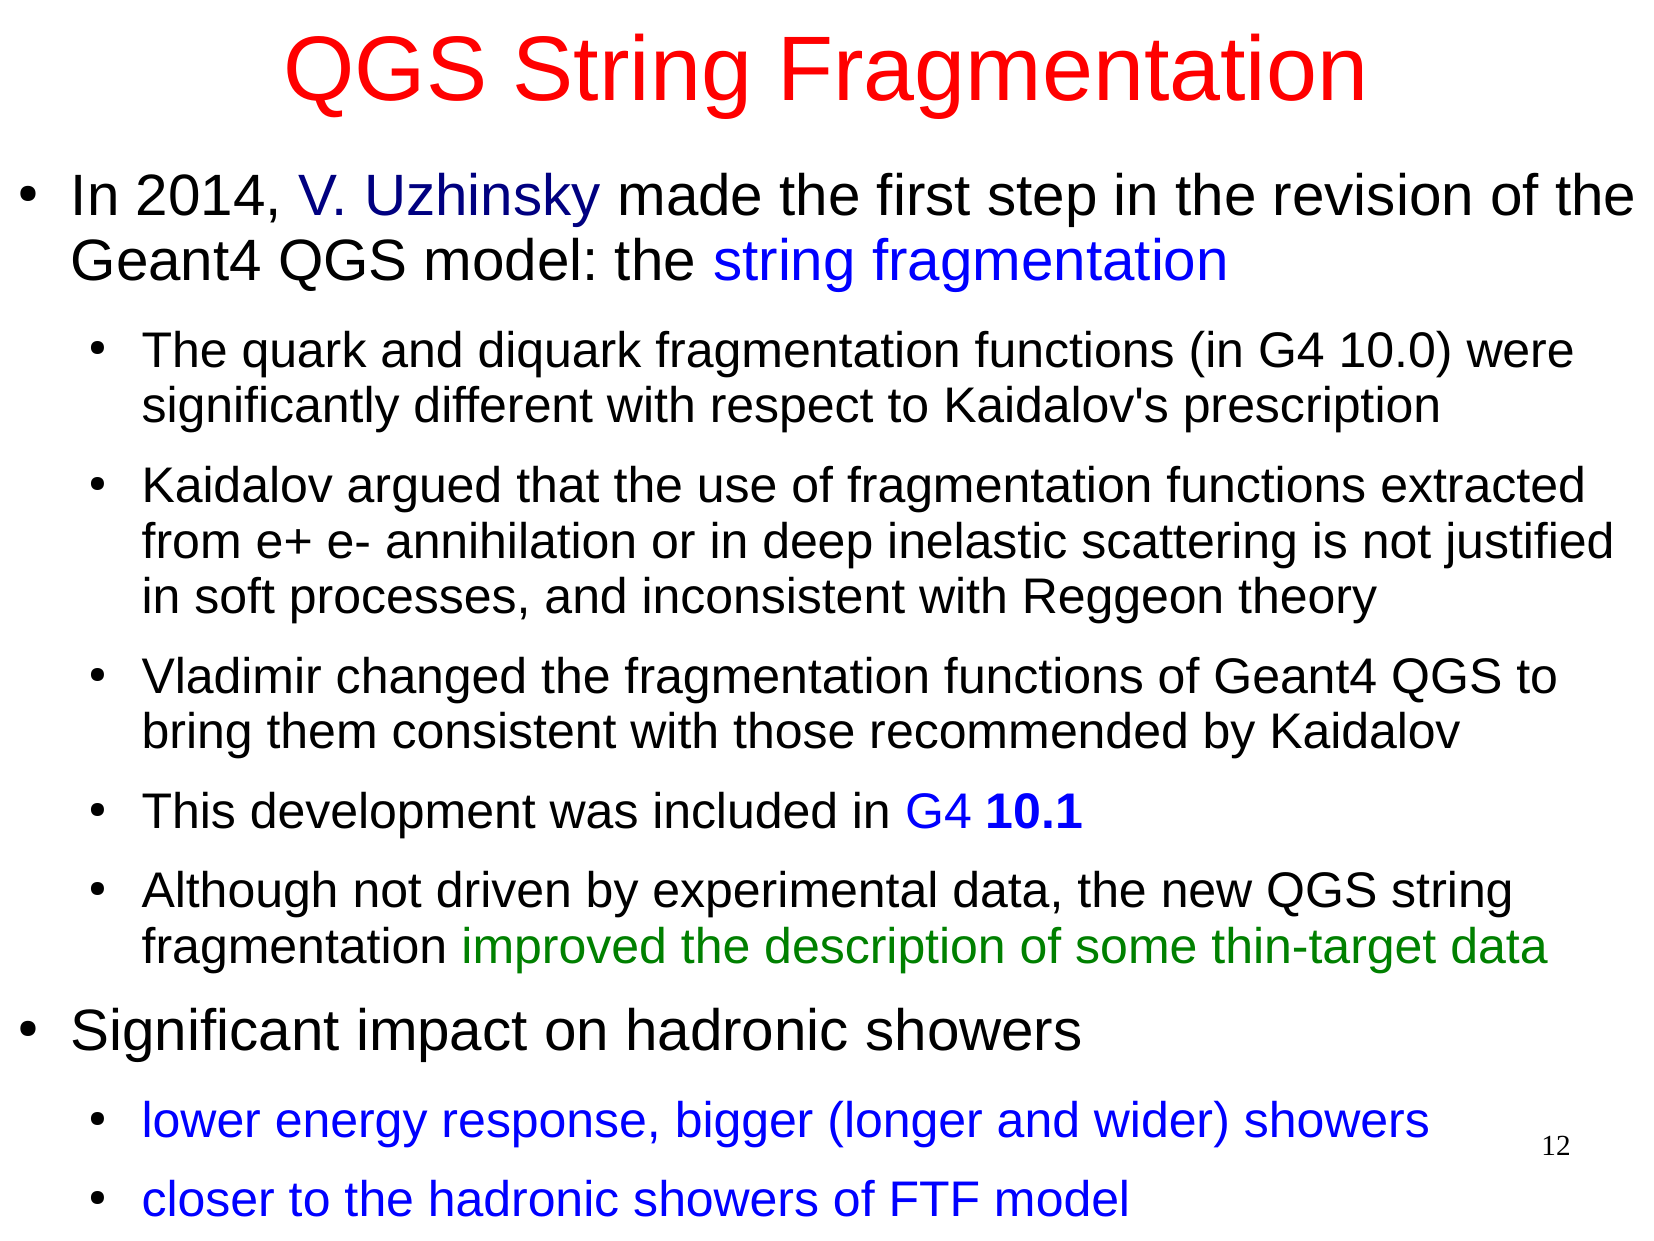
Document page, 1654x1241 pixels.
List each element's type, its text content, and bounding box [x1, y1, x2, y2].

title QGS String Fragmentation [0, 8, 1654, 129]
list In 2014, V. Uzhinsky made the first step in the revision of the Geant4 QGS model: the string fragmentation The quark and diquark fragmentation functions (in G4 10.0) were significantly different with respect to Kaidalov's prescription Kaidalov argued that the use of fragmentation functions extracted from e+ e- annihilation or in deep inelastic scattering is not justified in soft processes, and inconsistent with Reggeon theory Vladimir changed the fragmentation functions of Geant4 QGS to bring them consistent with those recommended by Kaidalov This development was included in G4 10.1 Although not driven by experimental data, the new QGS string fragmentation improved the description of some thin-target data Significant impact on hadronic showers lower energy response, bigger (longer and wider) showers closer to the hadronic showers of FTF model [0, 162, 1654, 1228]
